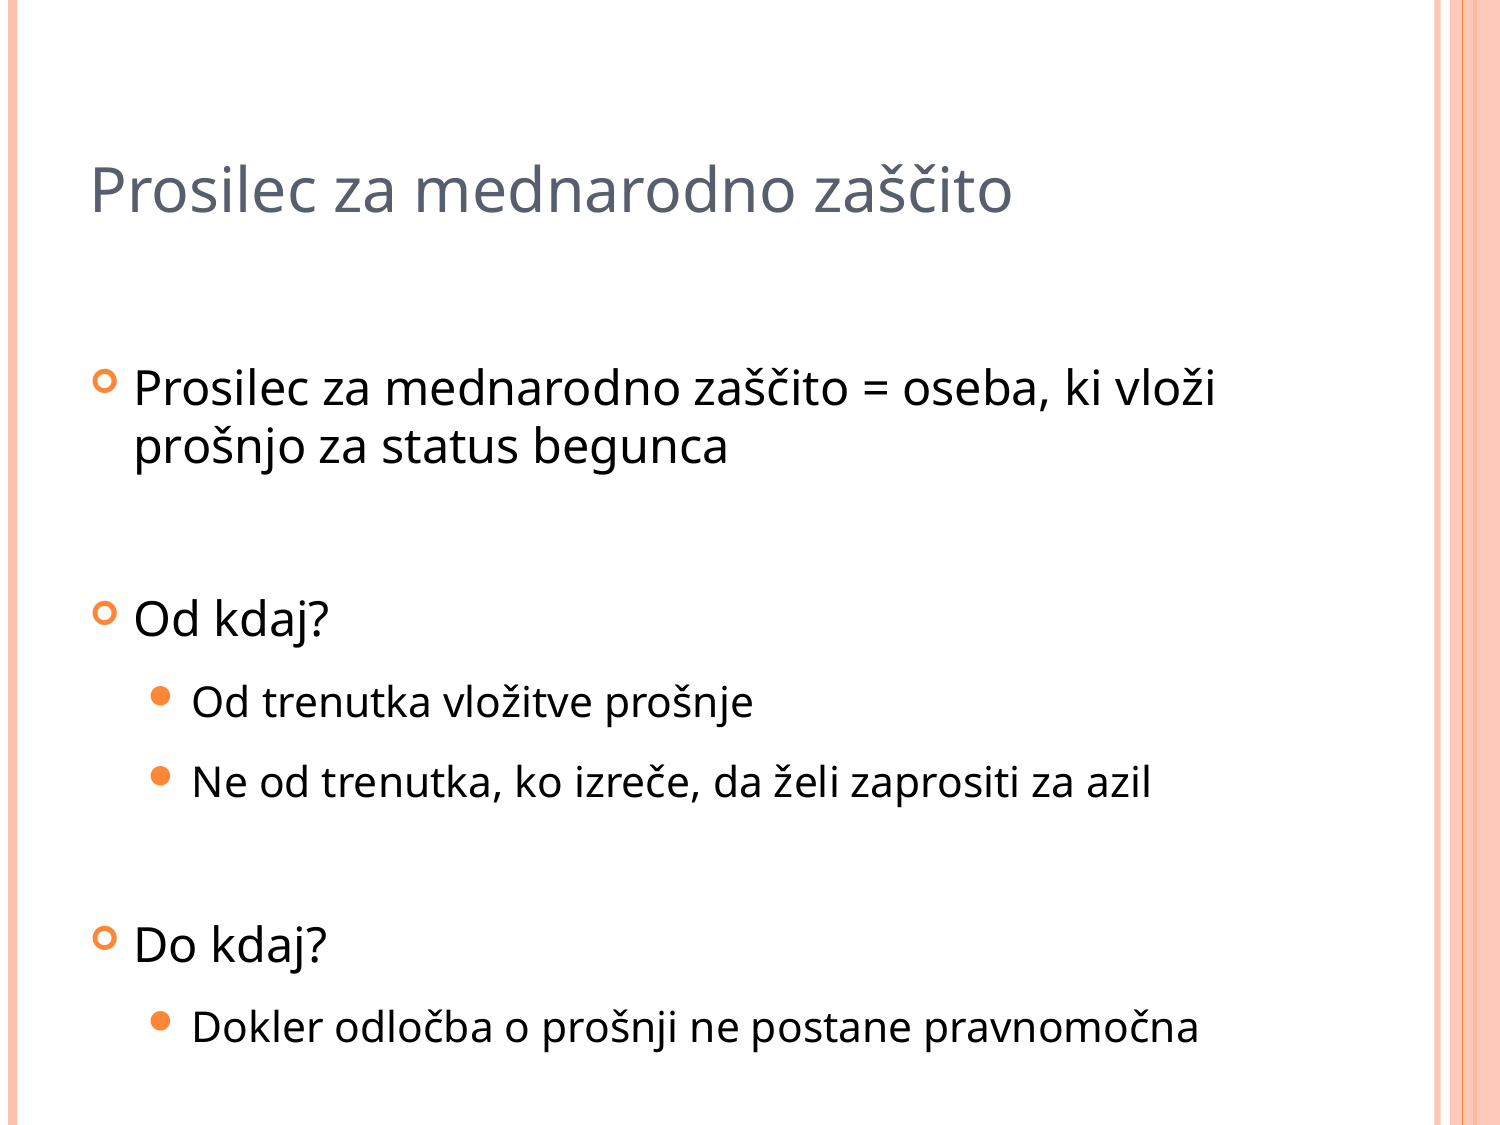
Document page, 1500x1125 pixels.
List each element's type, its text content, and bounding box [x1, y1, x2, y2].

title Prosilec za mednarodno zaščito [75, 45, 1300, 233]
list Prosilec za mednarodno zaščito = oseba, ki vloži prošnjo za status begunca Od kdaj? Od trenutka vložitve prošnje Ne od trenutka, ko izreče, da želi zaprositi za azil Do kdaj? Dokler odločba o prošnji ne postane pravnomočna [75, 262, 1300, 1062]
